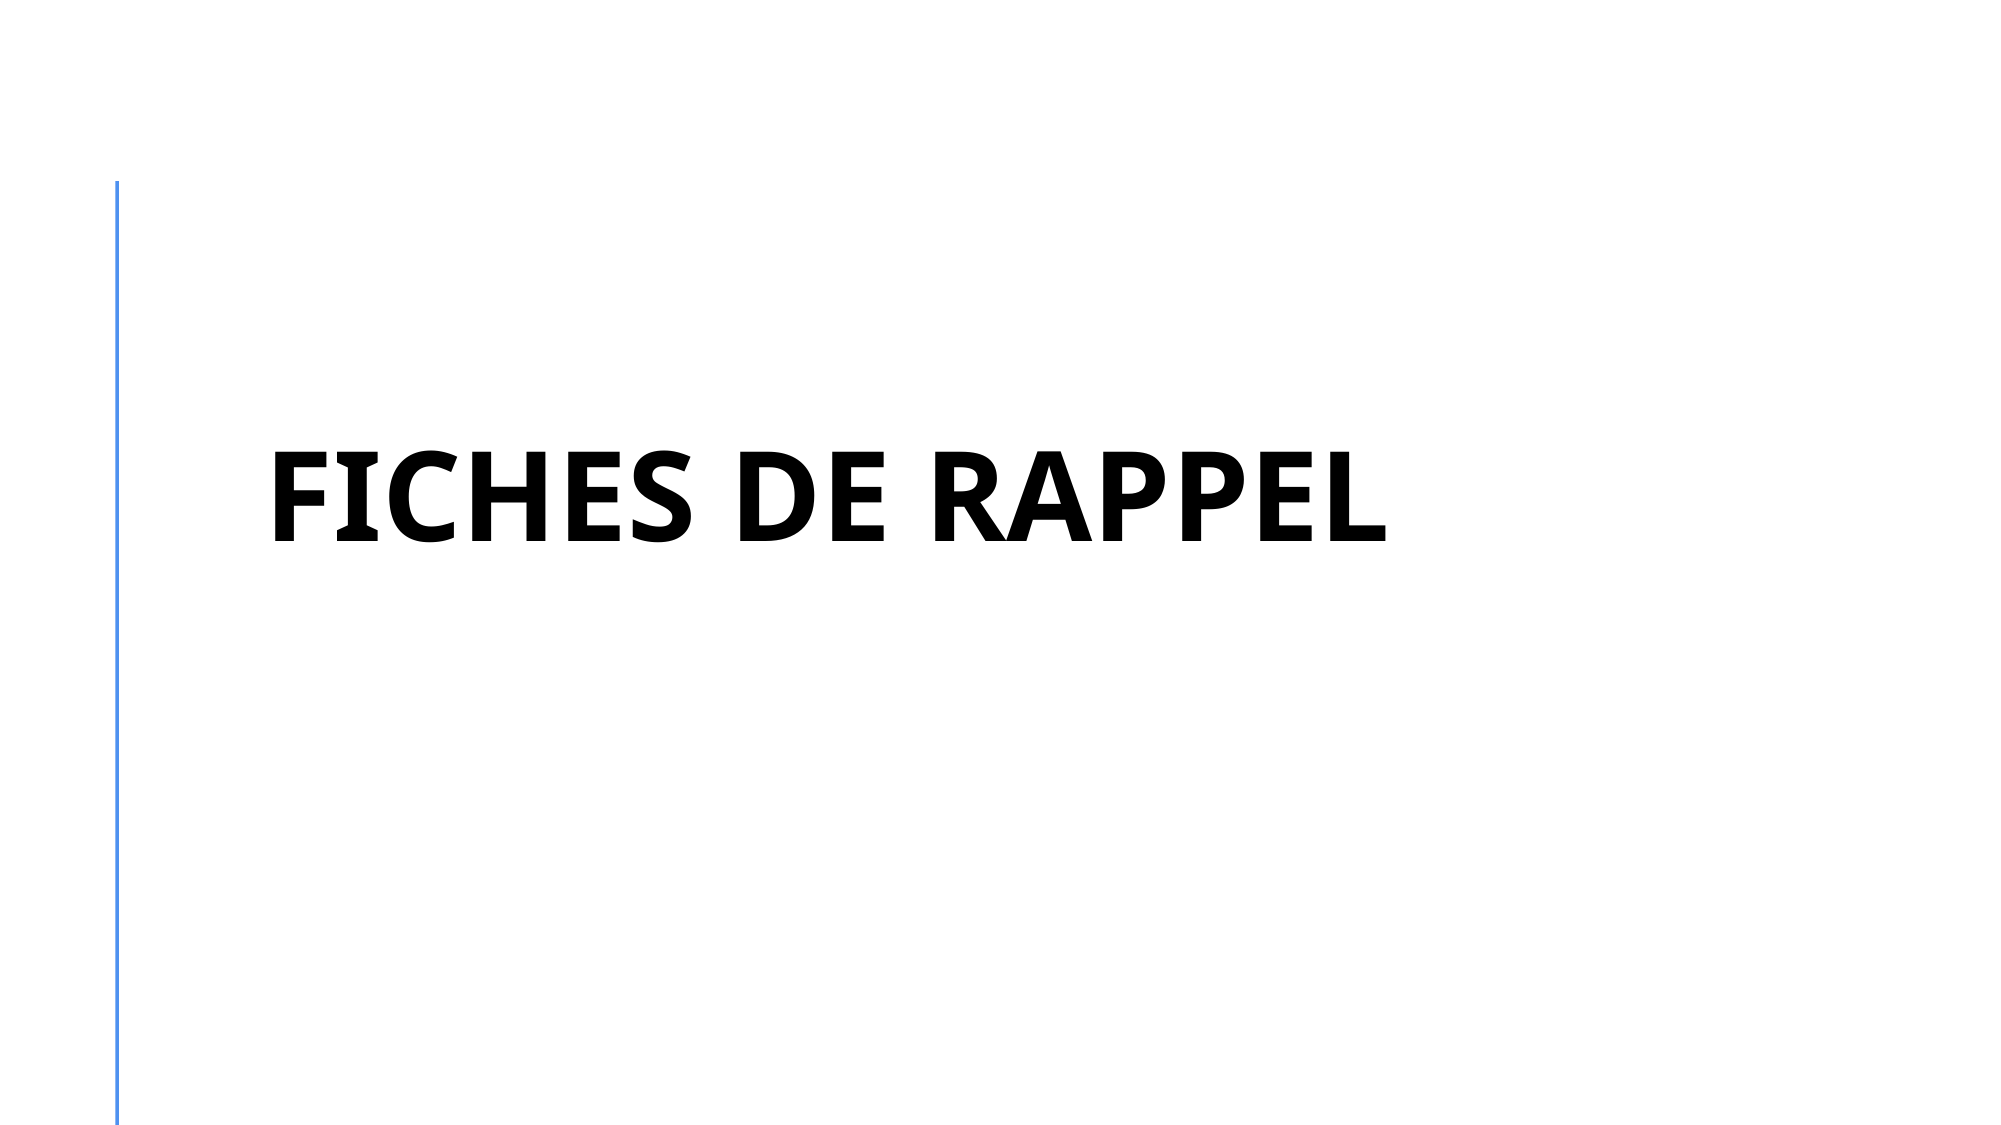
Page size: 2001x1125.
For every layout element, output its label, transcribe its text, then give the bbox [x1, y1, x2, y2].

title FICHES DE RAPPEL [249, 184, 1750, 576]
